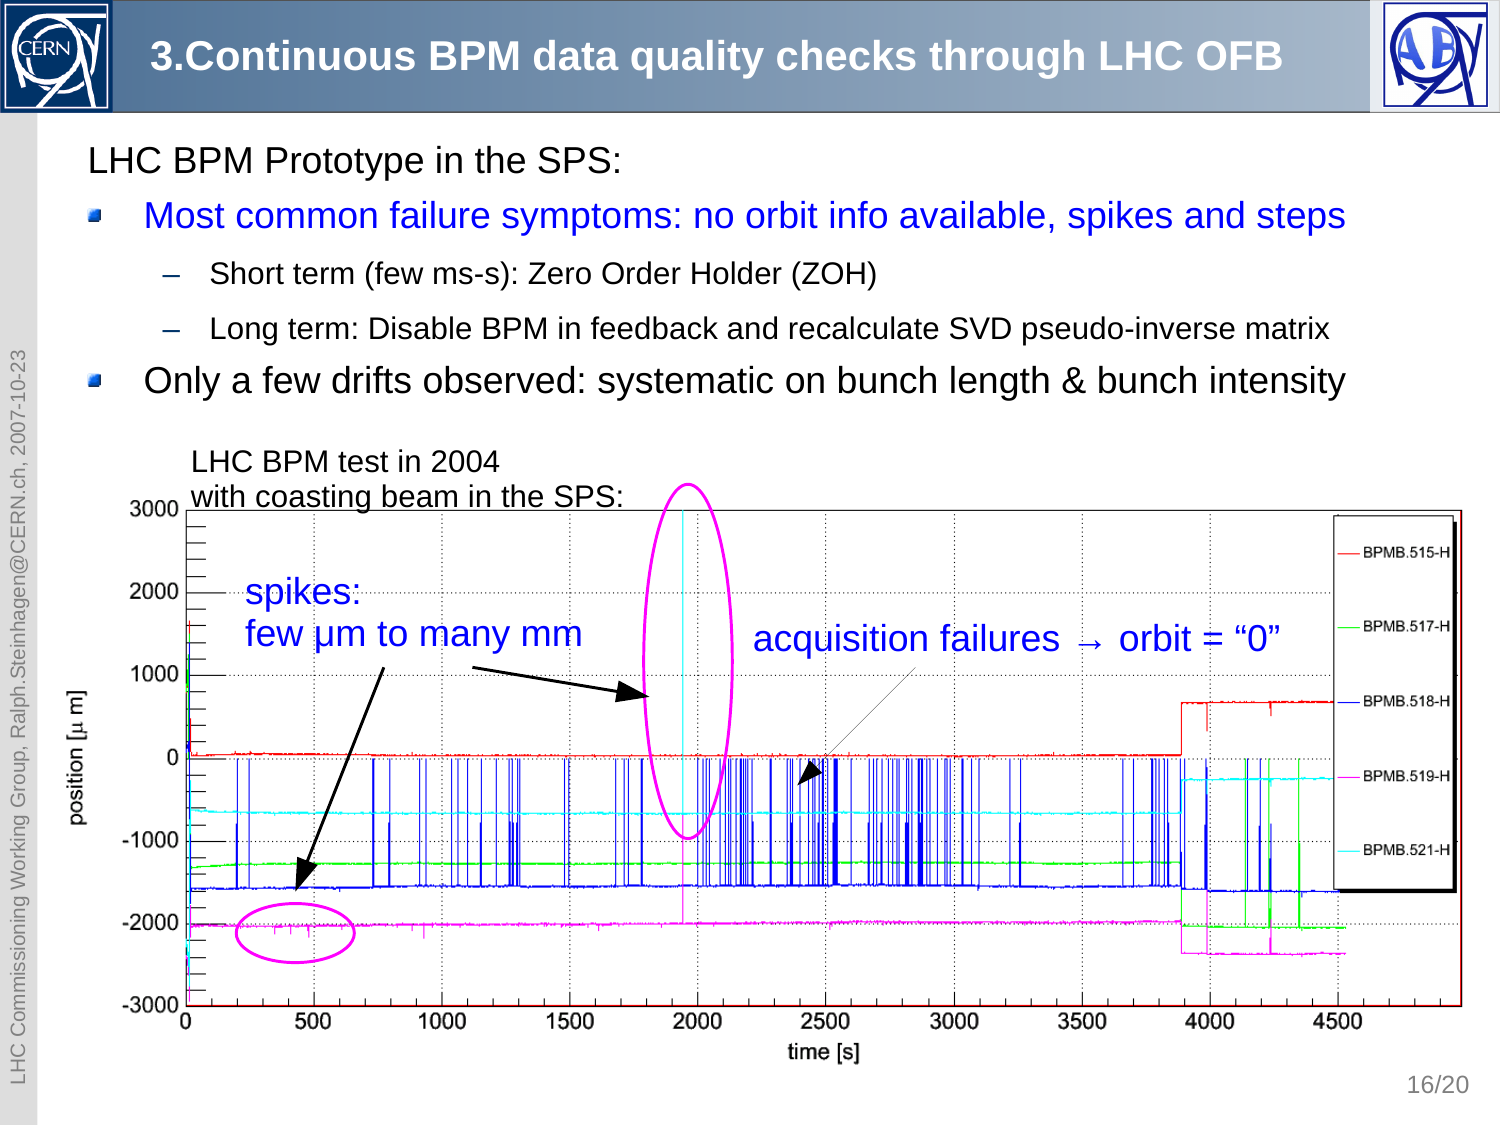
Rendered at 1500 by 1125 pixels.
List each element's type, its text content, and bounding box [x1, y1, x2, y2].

picture [47, 448, 1484, 1069]
list LHC BPM Prototype in the SPS: Most common failure symptoms: no orbit info available, spikes and steps Short term (few ms-s): Zero Order Holder (ZOH) Long term: Disable BPM in feedback and recalculate SVD pseudo-inverse matrix Only a few drifts observed: systematic on bunch length & bunch intensity [87, 137, 1438, 448]
picture [0, 0, 113, 113]
title 3.Continuous BPM data quality checks through LHC OFB [150, 0, 1359, 113]
picture [1382, 1, 1489, 108]
text_box acquisition failures → orbit = “0” [738, 610, 1296, 668]
text_box LHC BPM test in 2004 with coasting beam in the SPS: [176, 437, 641, 522]
text_box spikes: few μm to many mm [230, 563, 597, 663]
